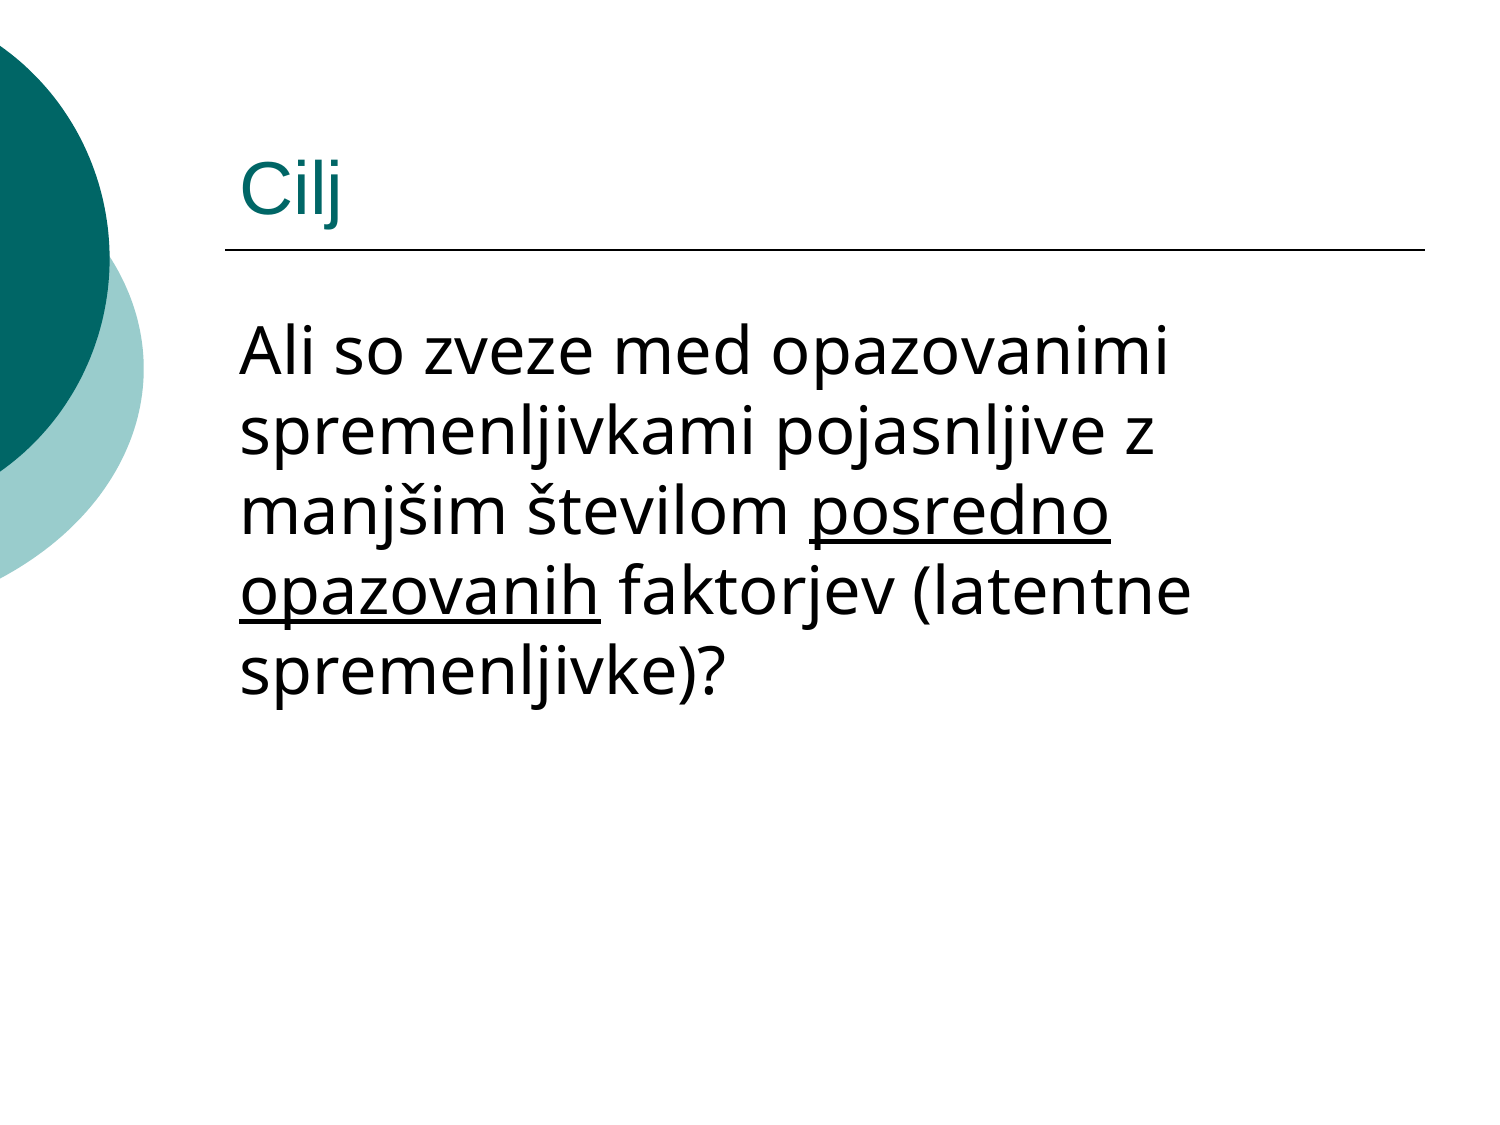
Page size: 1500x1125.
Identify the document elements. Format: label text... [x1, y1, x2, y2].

title Cilj [224, 49, 1425, 237]
list Ali so zveze med opazovanimi spremenljivkami pojasnljive z manjšim številom posredno opazovanih faktorjev (latentne spremenljivke)? [224, 299, 1425, 975]
